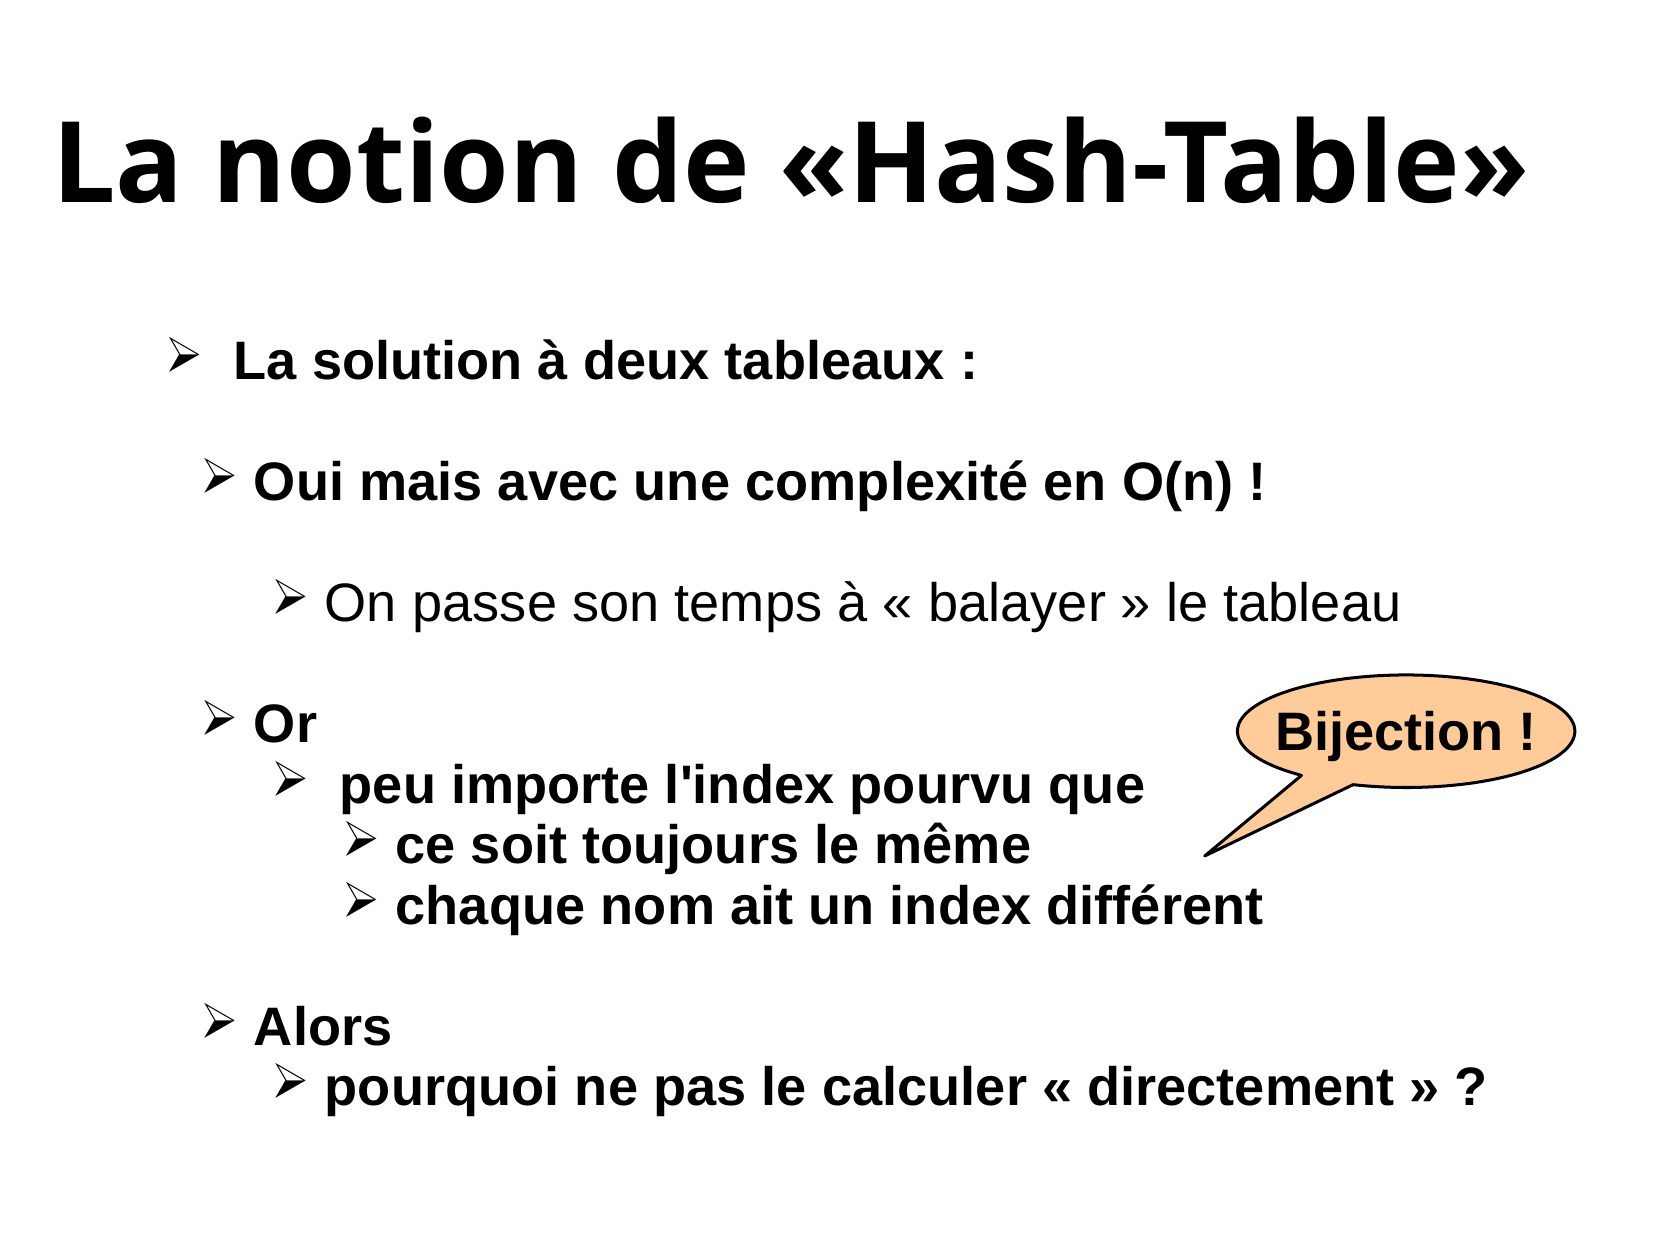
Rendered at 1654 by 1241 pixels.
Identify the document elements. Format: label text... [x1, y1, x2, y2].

text_box Bijection ! [1204, 674, 1575, 856]
text_box La solution à deux tableaux : Oui mais avec une complexité en O(n) ! On passe son temps à « balayer » le tableau Or peu importe l'index pourvu que ce soit toujours le même chaque nom ait un index différent Alors pourquoi ne pas le calculer « directement » ? [150, 262, 1538, 1125]
text_box La notion de «Hash-Table» [37, 75, 1613, 235]
